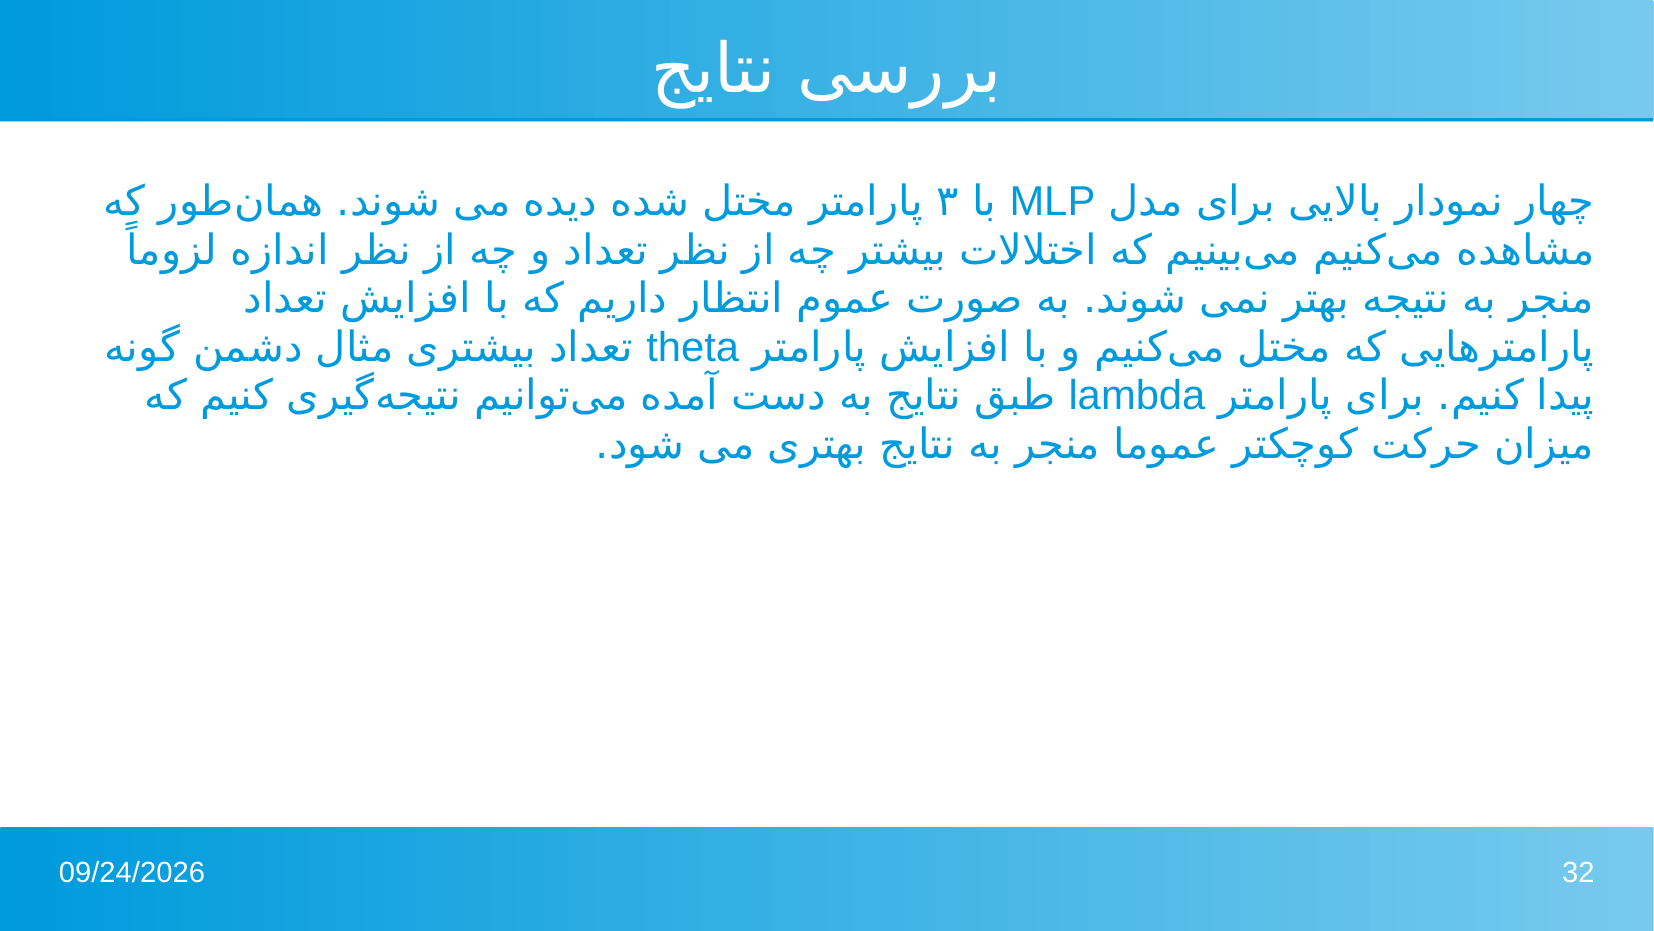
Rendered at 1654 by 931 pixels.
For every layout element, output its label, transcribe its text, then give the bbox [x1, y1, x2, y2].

list چهار نمودار بالایی برای مدل MLP با ۳ پارامتر مختل شده دیده می شوند. همان‌طور که مشاهده می‌کنیم می‌بینیم که اختلالات بیشتر چه از نظر تعداد و چه از نظر اندازه لزوماً منجر به نتیجه بهتر نمی شوند. به صورت عموم انتظار داریم که با افزایش تعداد پارامترهایی که مختل می‌کنیم و با افزایش پارامتر theta تعداد بیشتری مثال دشمن گونه پیدا کنیم. برای پارامتر lambda طبق نتایج به دست آمده می‌توانیم نتیجه‌گیری کنیم که میزان حرکت کوچکتر عموما منجر به نتایج بهتری می شود. [59, 177, 1595, 768]
title بررسی نتایج [59, 29, 1595, 108]
